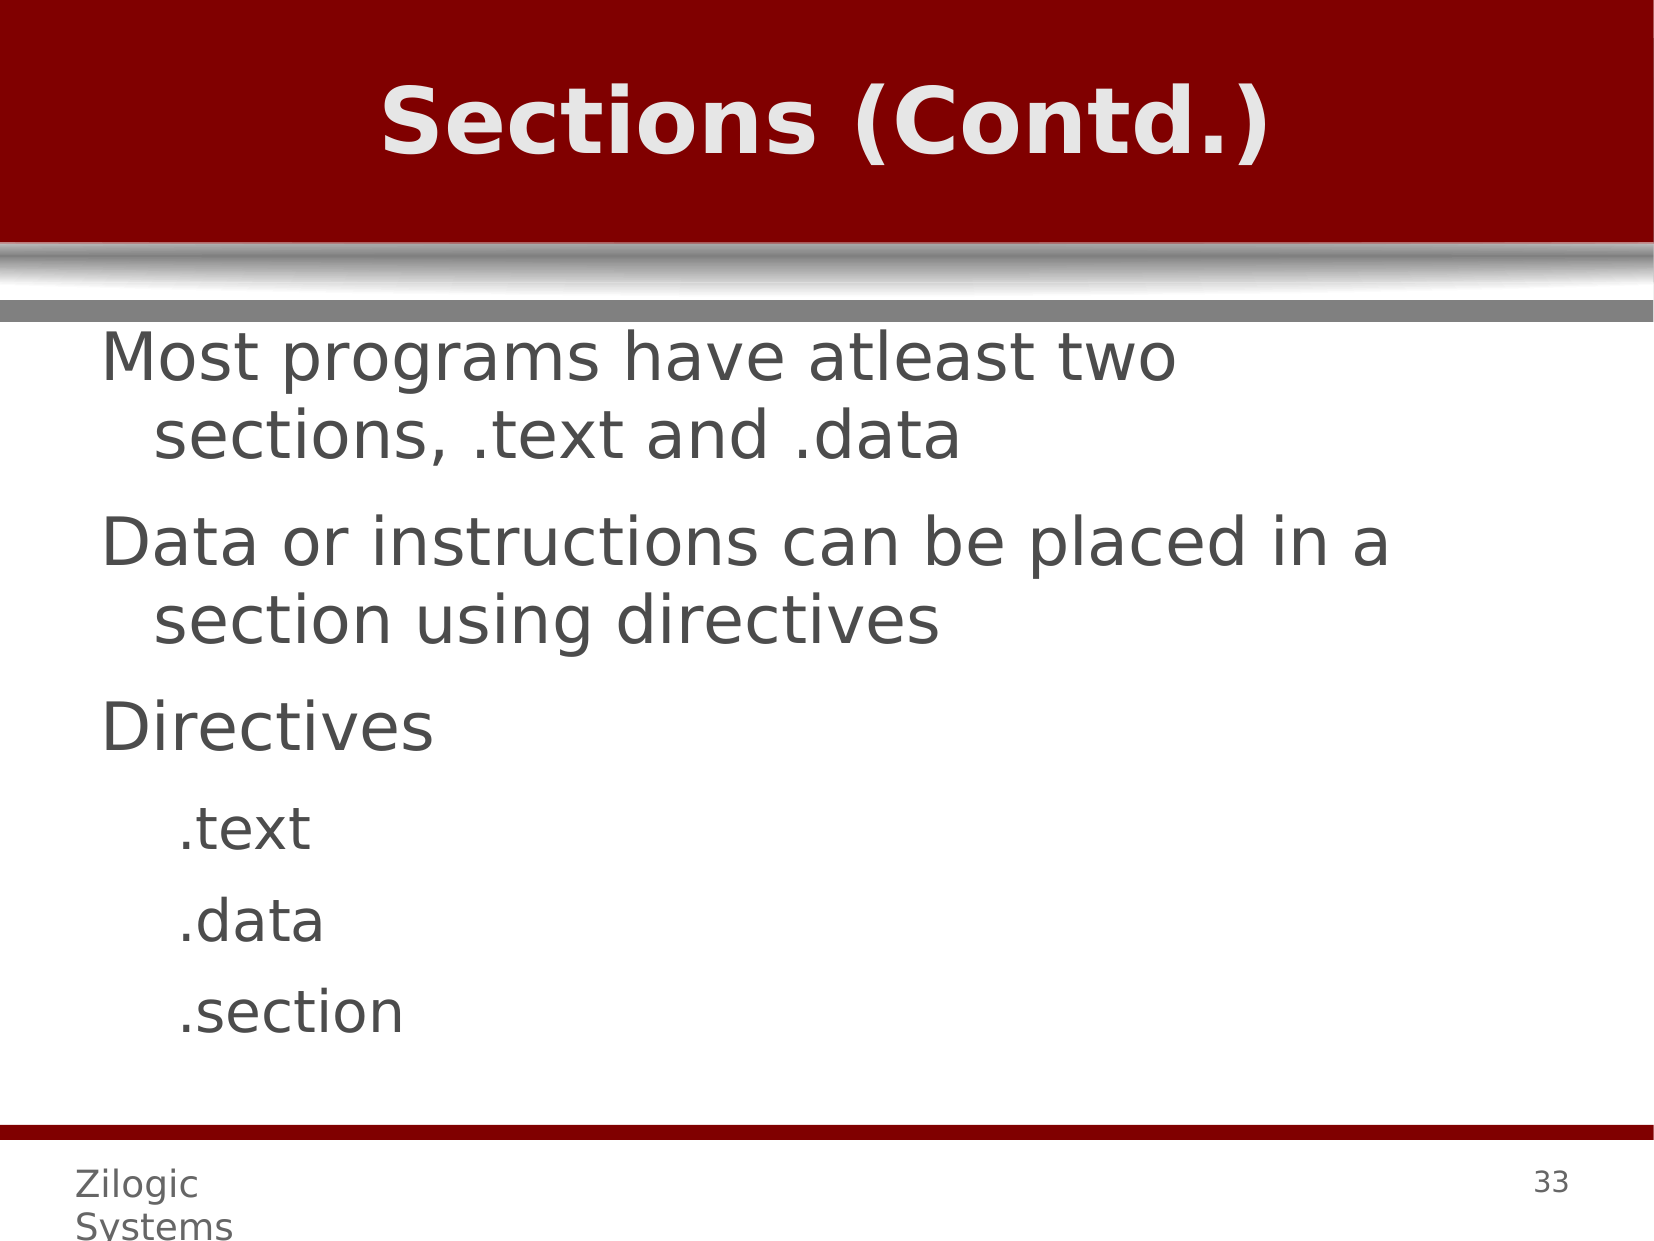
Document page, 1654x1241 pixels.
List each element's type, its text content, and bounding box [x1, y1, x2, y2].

title Sections (Contd.) [82, 26, 1571, 218]
list Most programs have atleast two sections, .text and .data Data or instructions can be placed in a section using directives Directives .text .data .section [82, 318, 1571, 1094]
